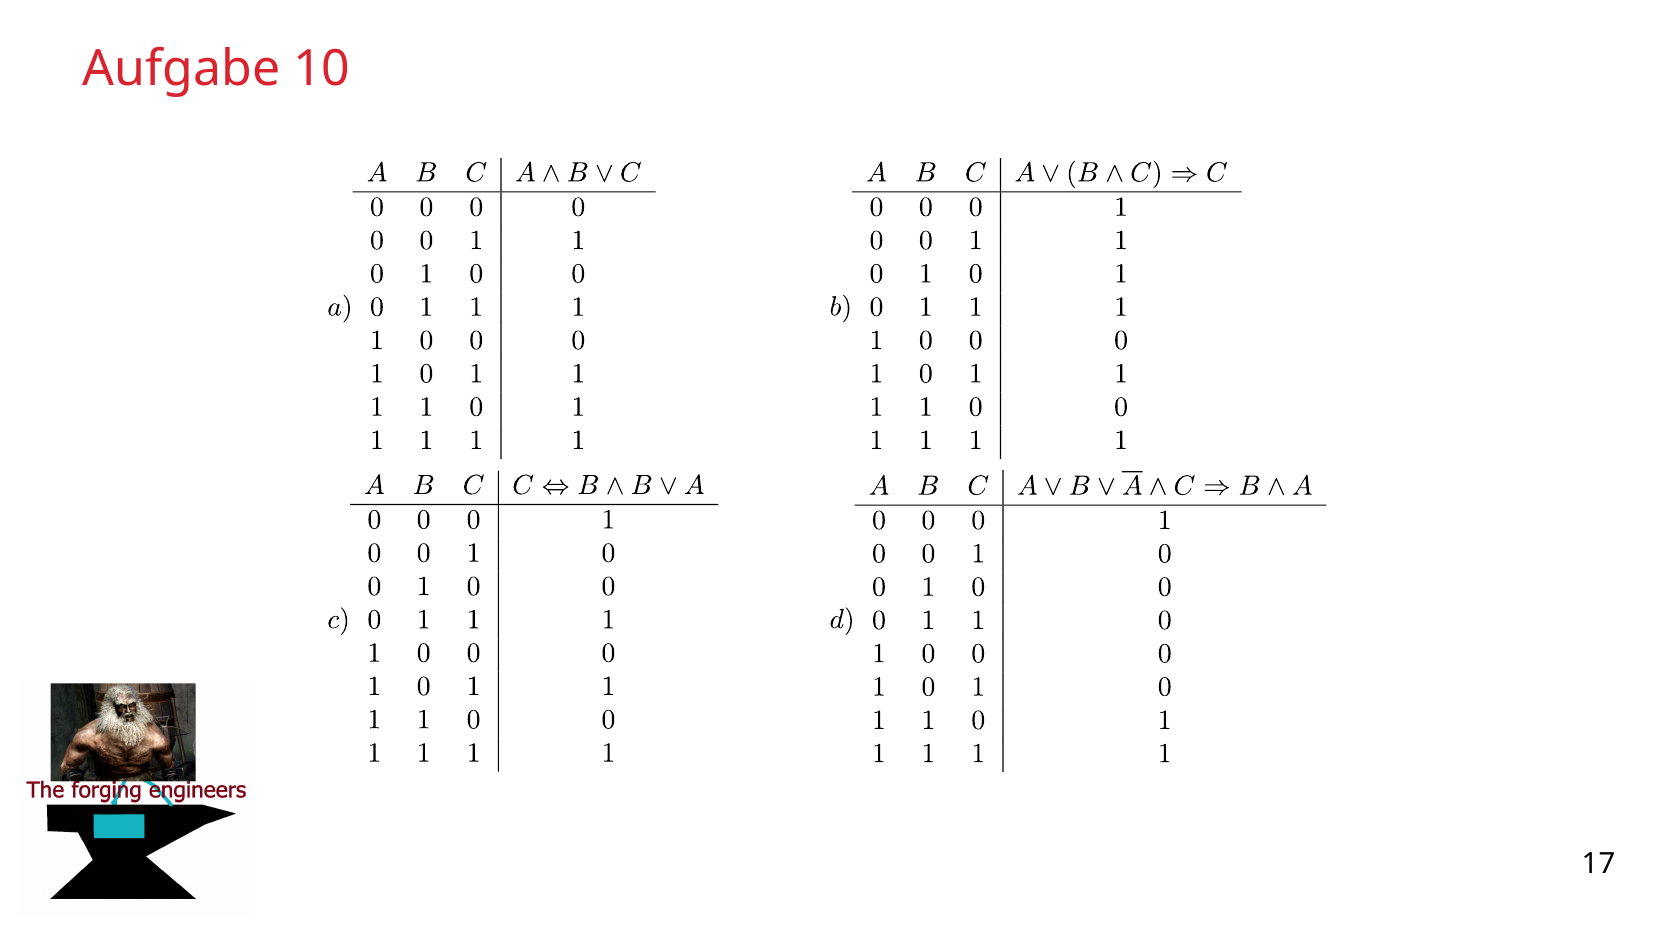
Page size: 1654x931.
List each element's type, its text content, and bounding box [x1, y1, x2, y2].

picture [327, 158, 1327, 773]
picture [17, 679, 254, 916]
title Aufgabe 10 [82, 37, 1571, 95]
